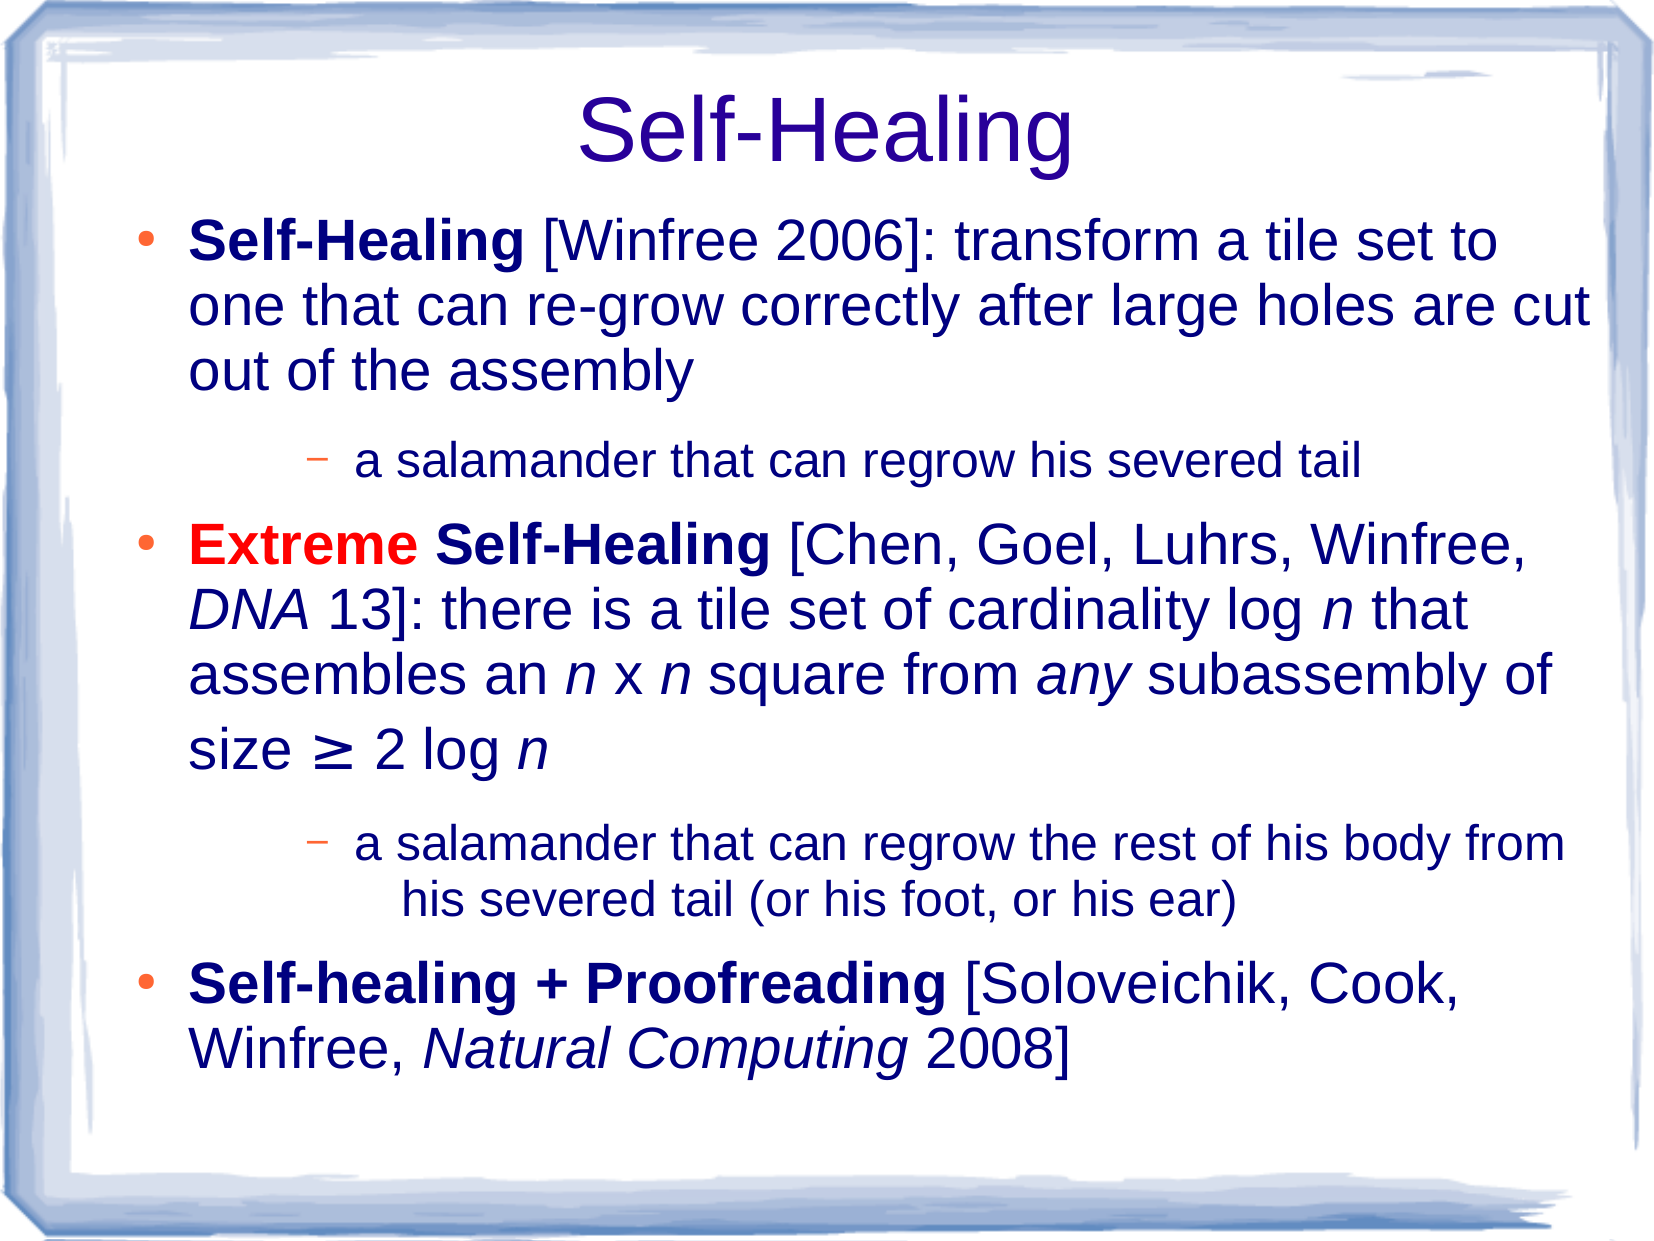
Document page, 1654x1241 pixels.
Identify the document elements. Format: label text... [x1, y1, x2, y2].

title Self-Healing [82, 25, 1571, 233]
list Self-Healing [Winfree 2006]: transform a tile set to one that can re-grow correctly after large holes are cut out of the assembly a salamander that can regrow his severed tail Extreme Self-Healing [Chen, Goel, Luhrs, Winfree, DNA 13]: there is a tile set of cardinality log n that assembles an n x n square from any subassembly of size ≥ 2 log n a salamander that can regrow the rest of his body from his severed tail (or his foot, or his ear) Self-healing + Proofreading [Soloveichik, Cook, Winfree, Natural Computing 2008] [118, 207, 1594, 1083]
picture [0, 0, 1654, 1241]
